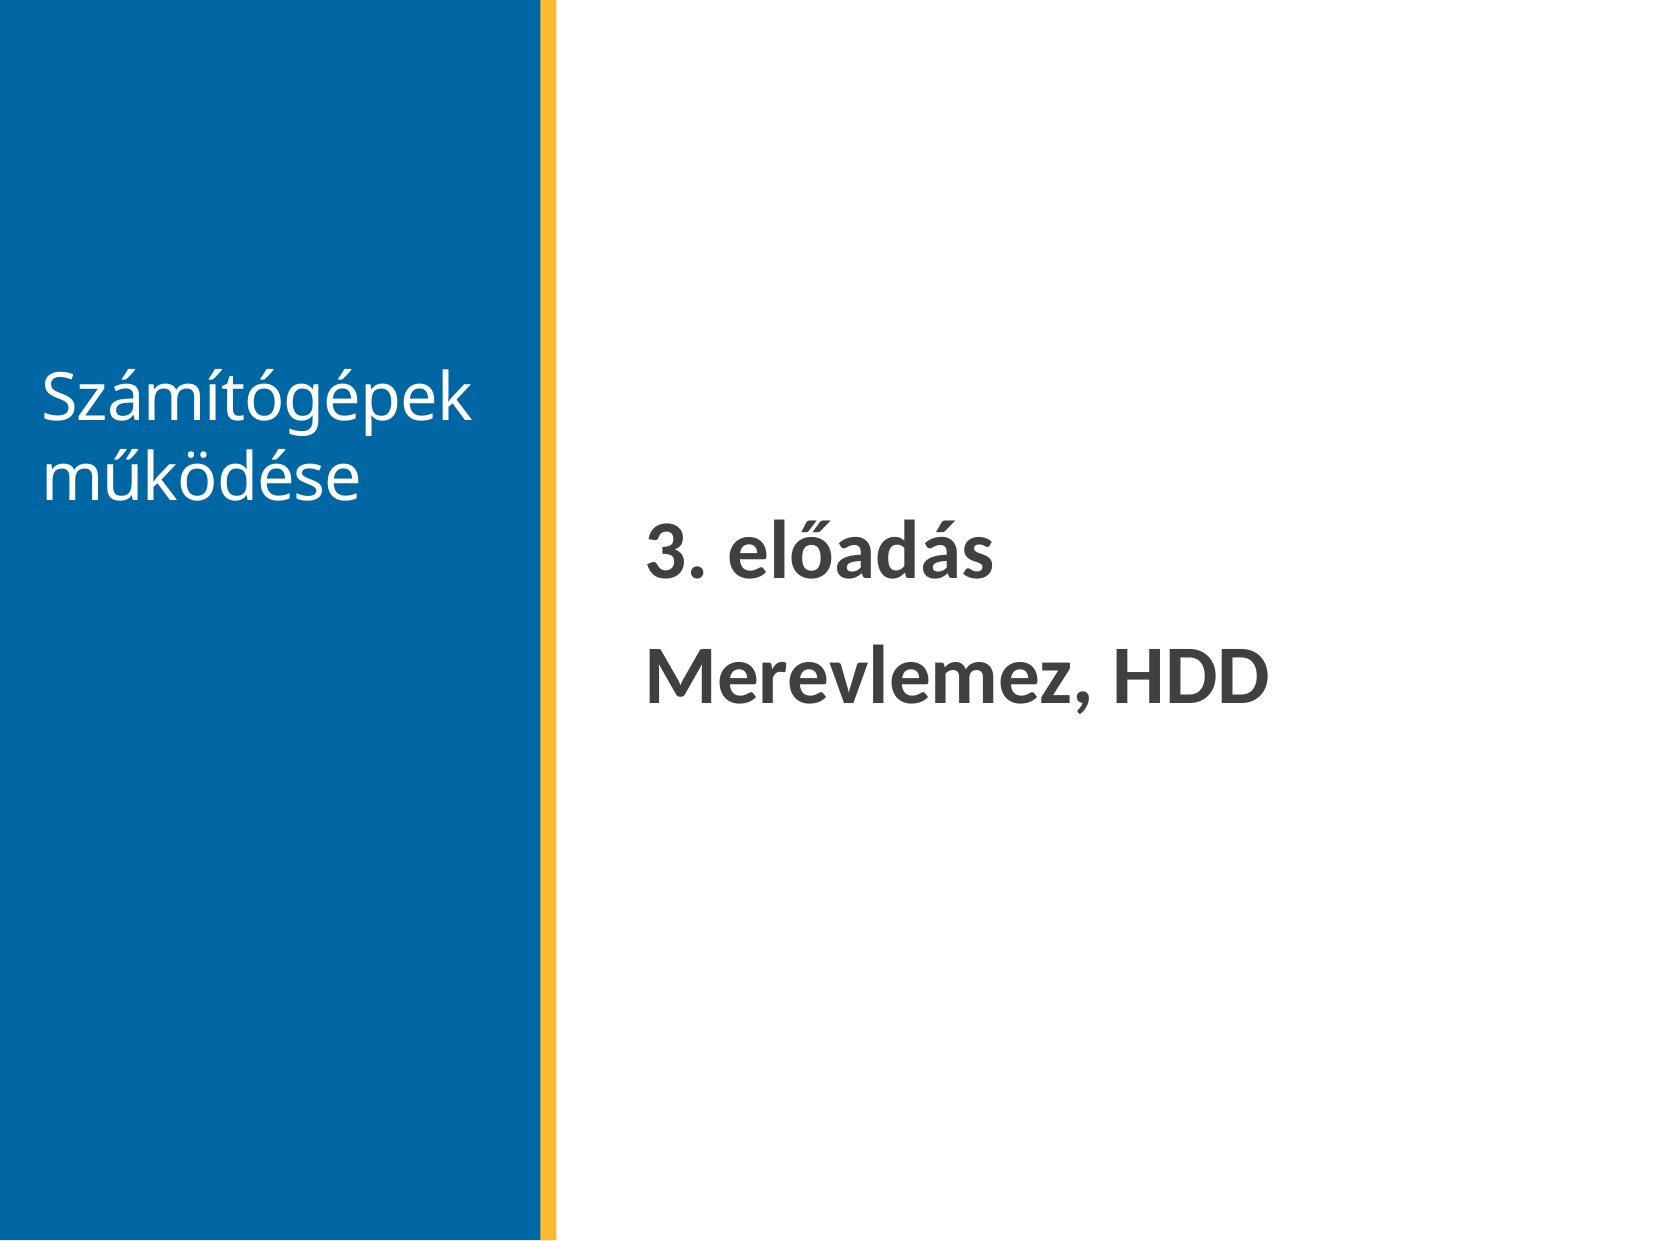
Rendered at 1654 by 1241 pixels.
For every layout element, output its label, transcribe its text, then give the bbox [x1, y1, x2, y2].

title Számítógépek működése [25, 107, 497, 521]
list 3. előadás Merevlemez, HDD [625, 132, 1532, 1084]
